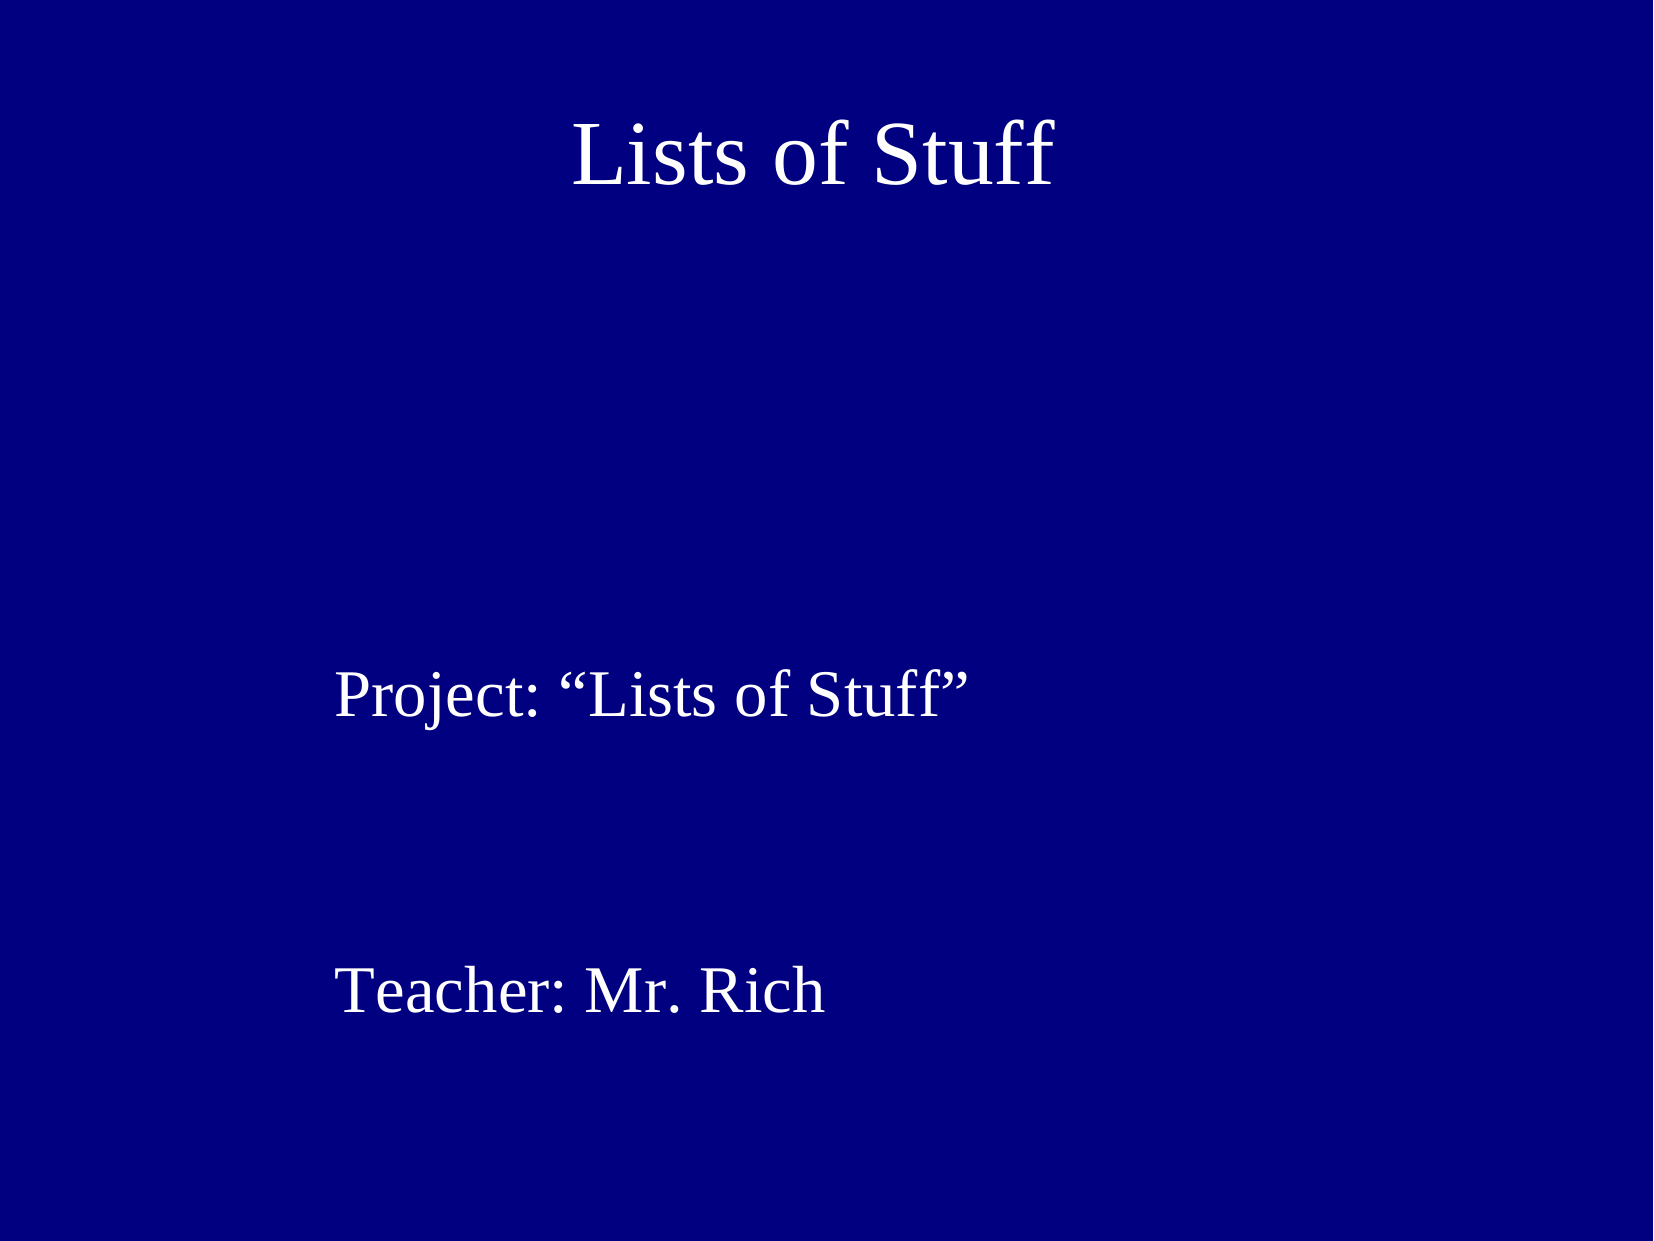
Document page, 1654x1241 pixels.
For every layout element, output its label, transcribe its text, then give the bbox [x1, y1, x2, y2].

title Lists of Stuff [93, 50, 1533, 258]
subtitle Project: “Lists of Stuff” Teacher: Mr. Rich [334, 299, 1498, 1162]
